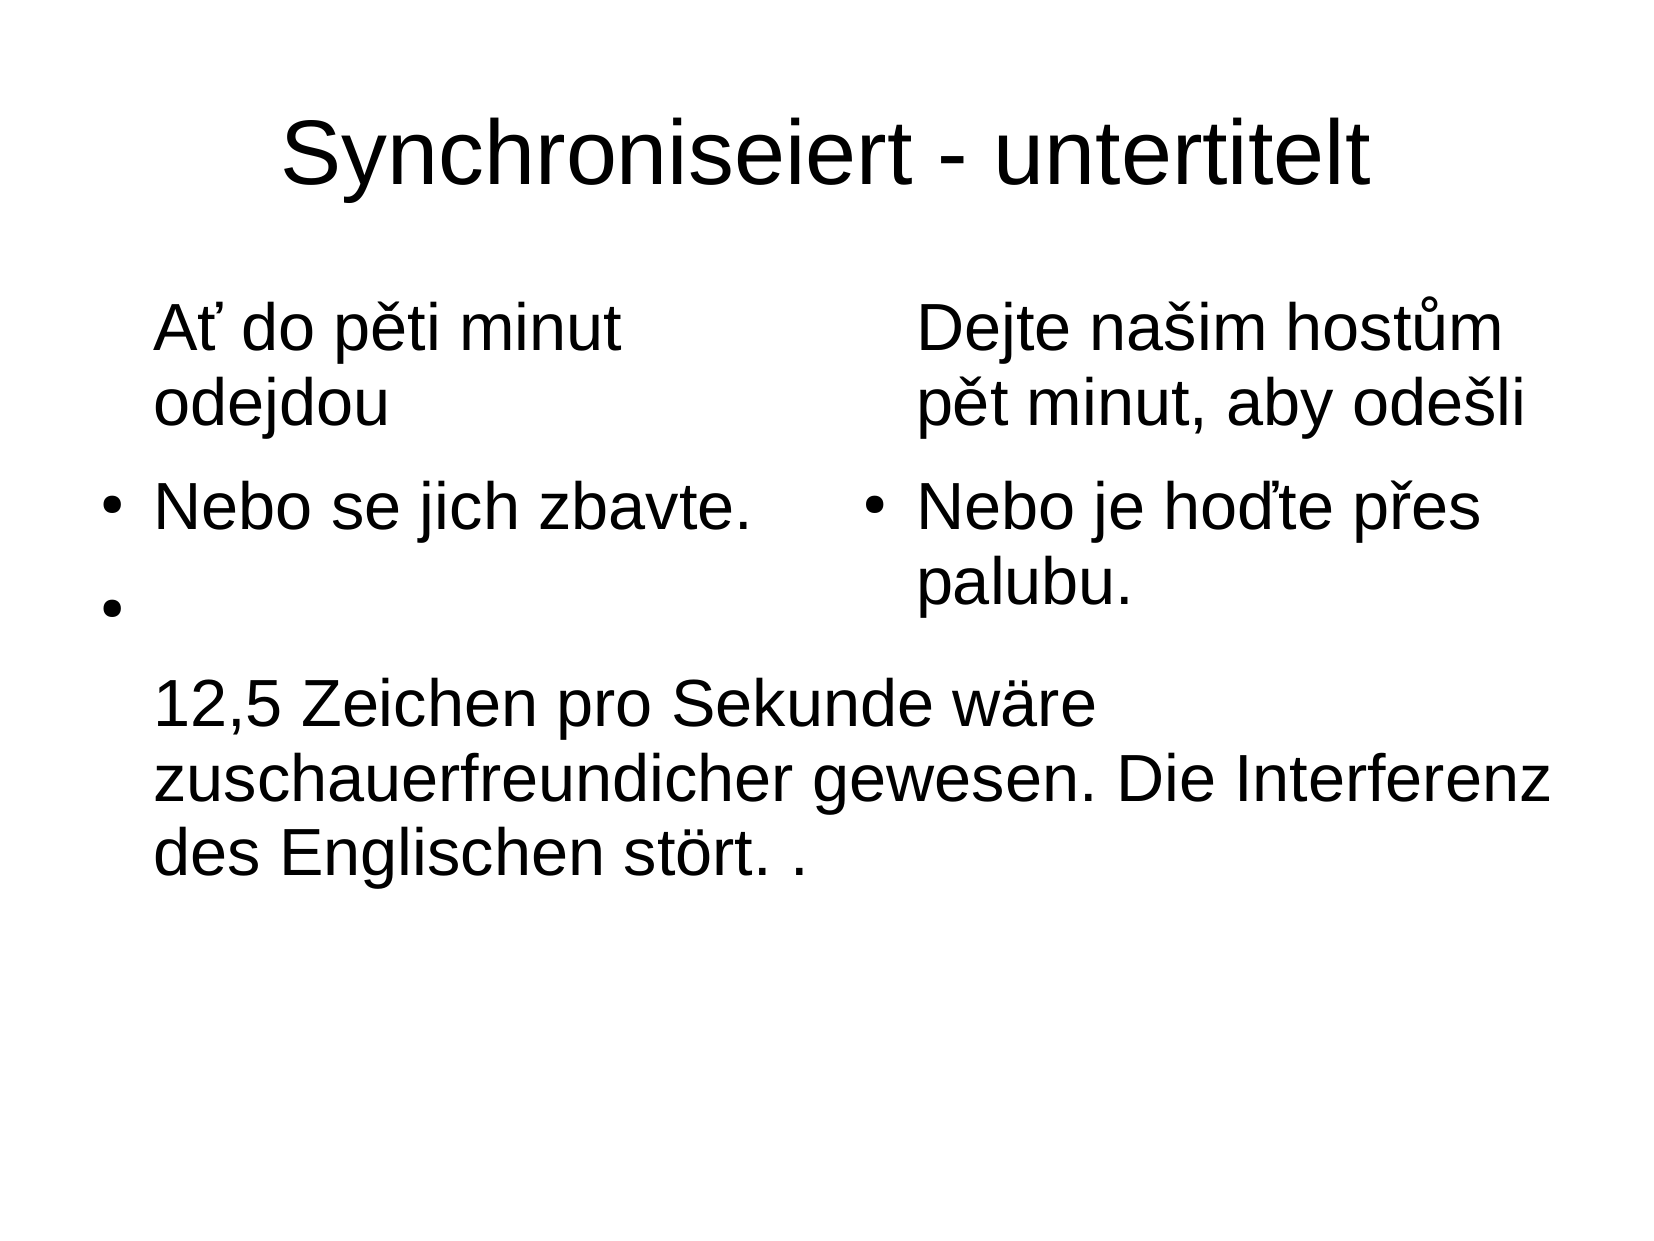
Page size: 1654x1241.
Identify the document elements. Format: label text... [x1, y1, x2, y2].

title Synchroniseiert - untertitelt [82, 49, 1571, 257]
list Ať do pěti minut odejdou Nebo se jich zbavte. [82, 290, 809, 634]
list Dejte našim hostům pět minut, aby odešli Nebo je hoďte přes palubu. [845, 290, 1572, 634]
list 12,5 Zeichen pro Sekunde wäre zuschauerfreundicher gewesen. Die Interferenz des Englischen stört. . [82, 665, 1571, 1009]
